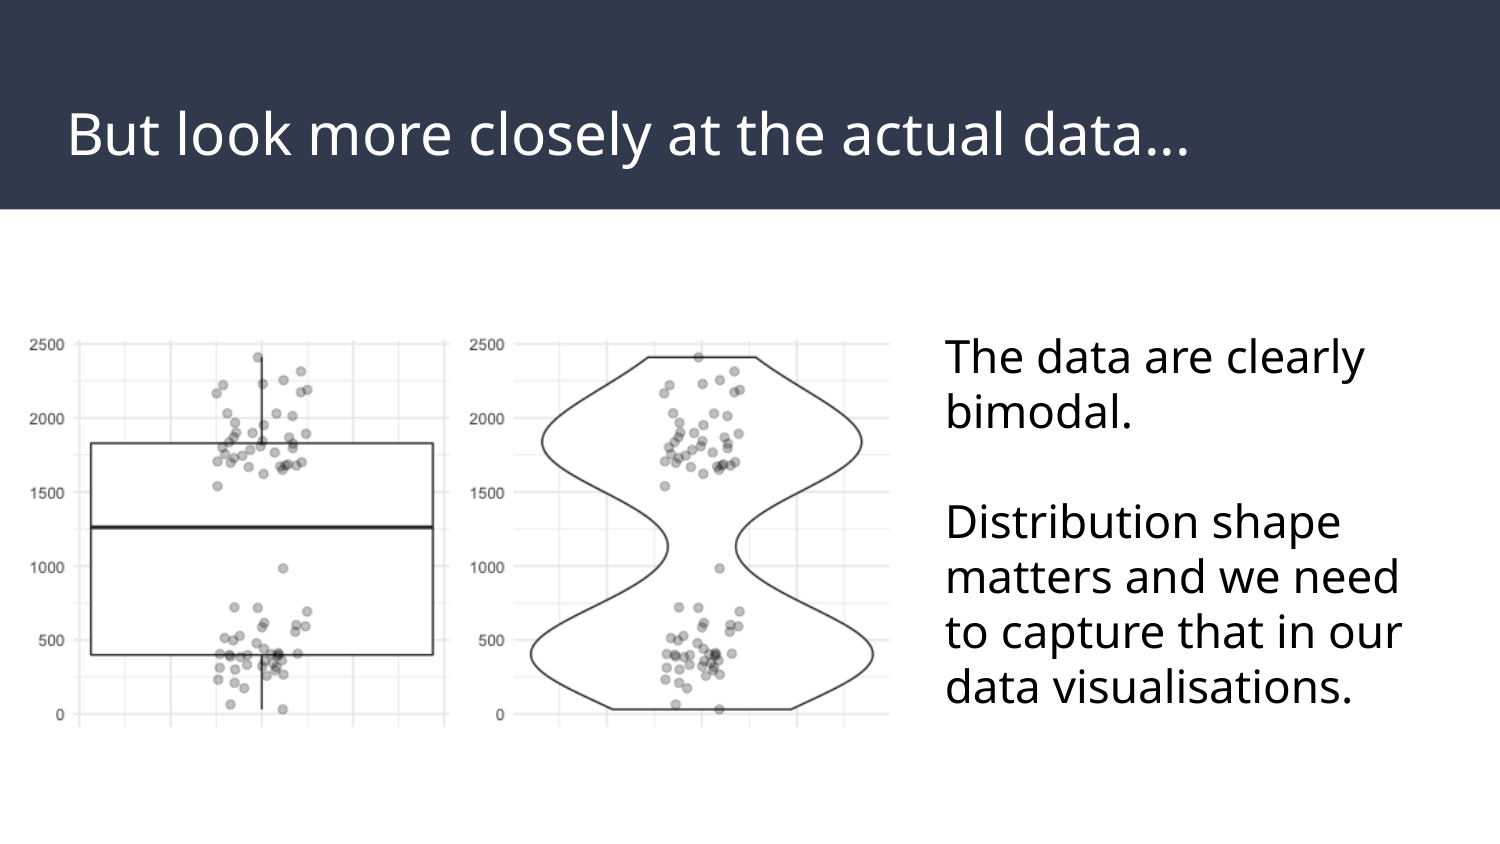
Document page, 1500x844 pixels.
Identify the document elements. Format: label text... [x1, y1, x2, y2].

picture [20, 330, 900, 742]
title But look more closely at the actual data... [51, 82, 1449, 185]
text_box The data are clearly bimodal. Distribution shape matters and we need to capture that in our data visualisations. [929, 312, 1436, 760]
